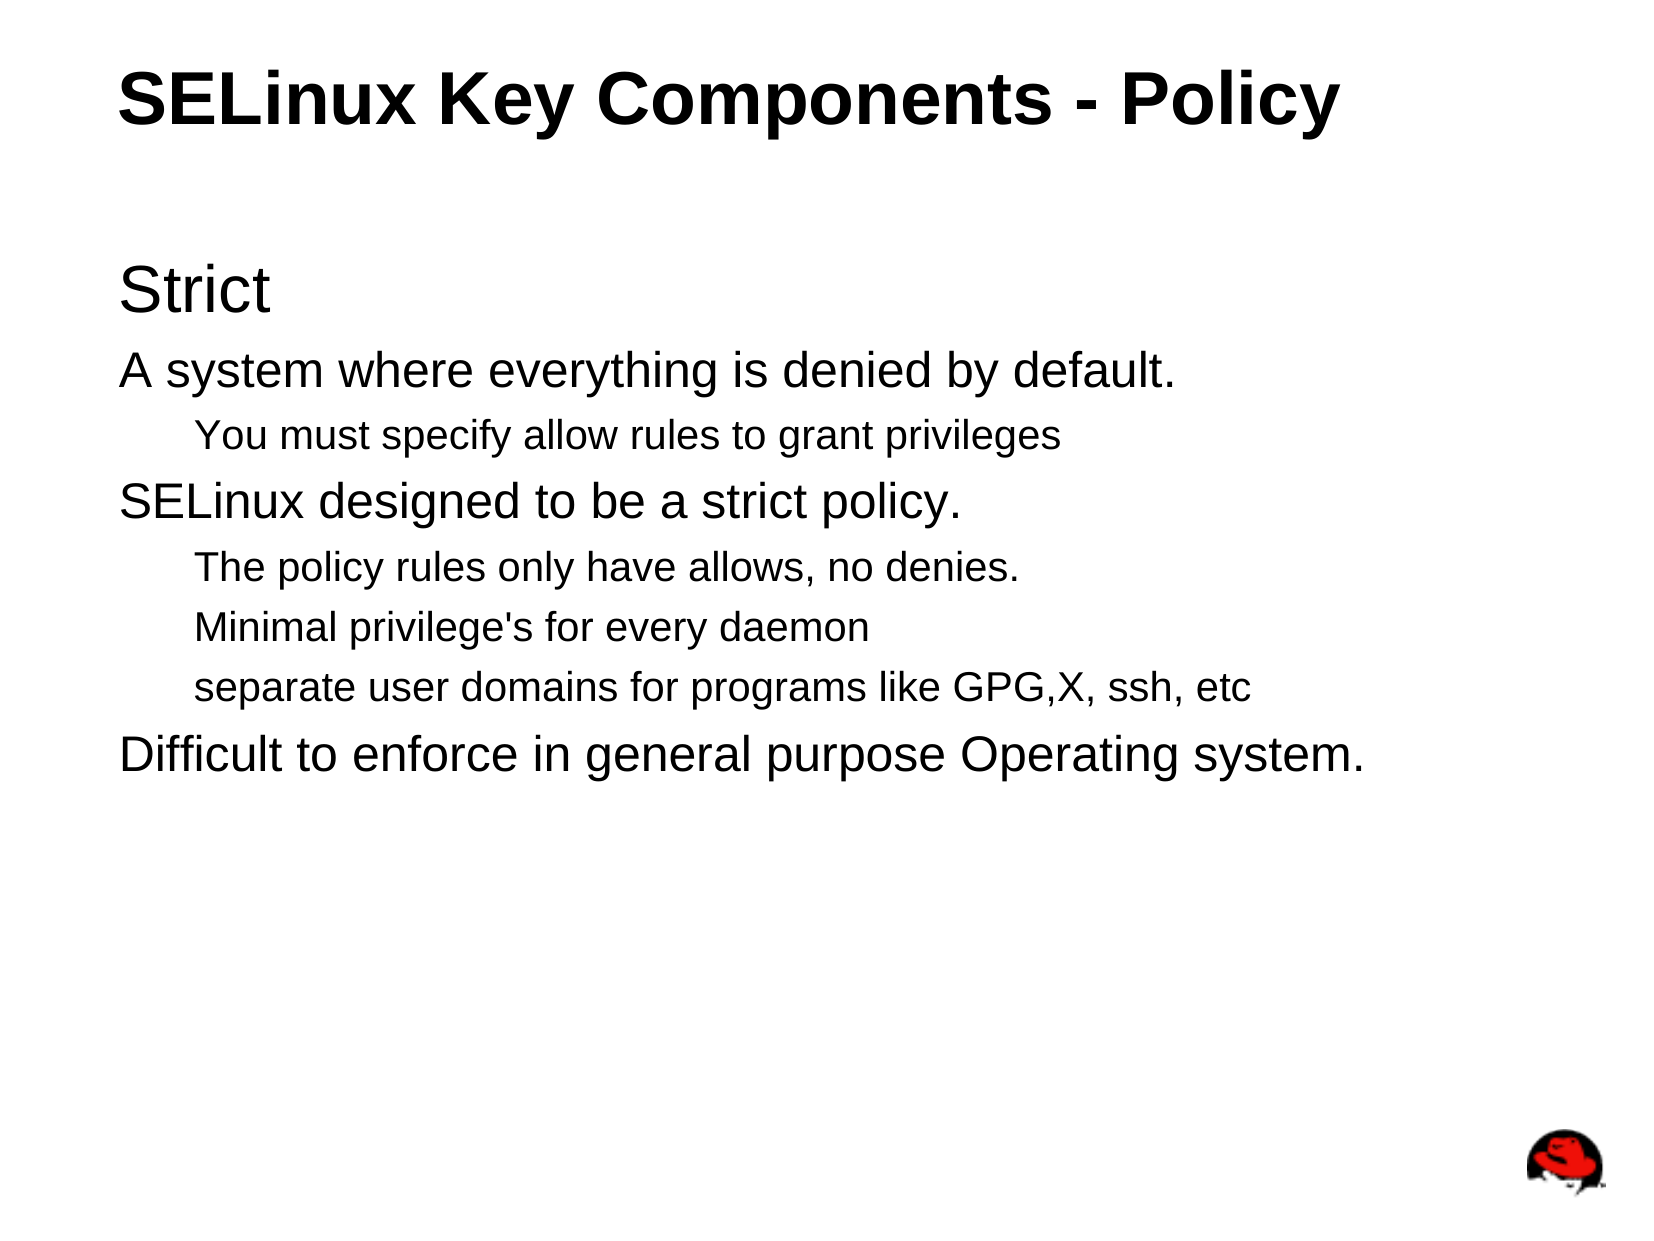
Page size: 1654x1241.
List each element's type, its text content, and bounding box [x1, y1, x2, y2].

picture [1527, 1129, 1606, 1207]
list Strict A system where everything is denied by default. You must specify allow rules to grant privileges SELinux designed to be a strict policy. The policy rules only have allows, no denies. Minimal privilege's for every daemon separate user domains for programs like GPG,X, ssh, etc Difficult to enforce in general purpose Operating system. [118, 251, 1531, 1108]
title SELinux Key Components - Policy [117, 12, 1531, 353]
